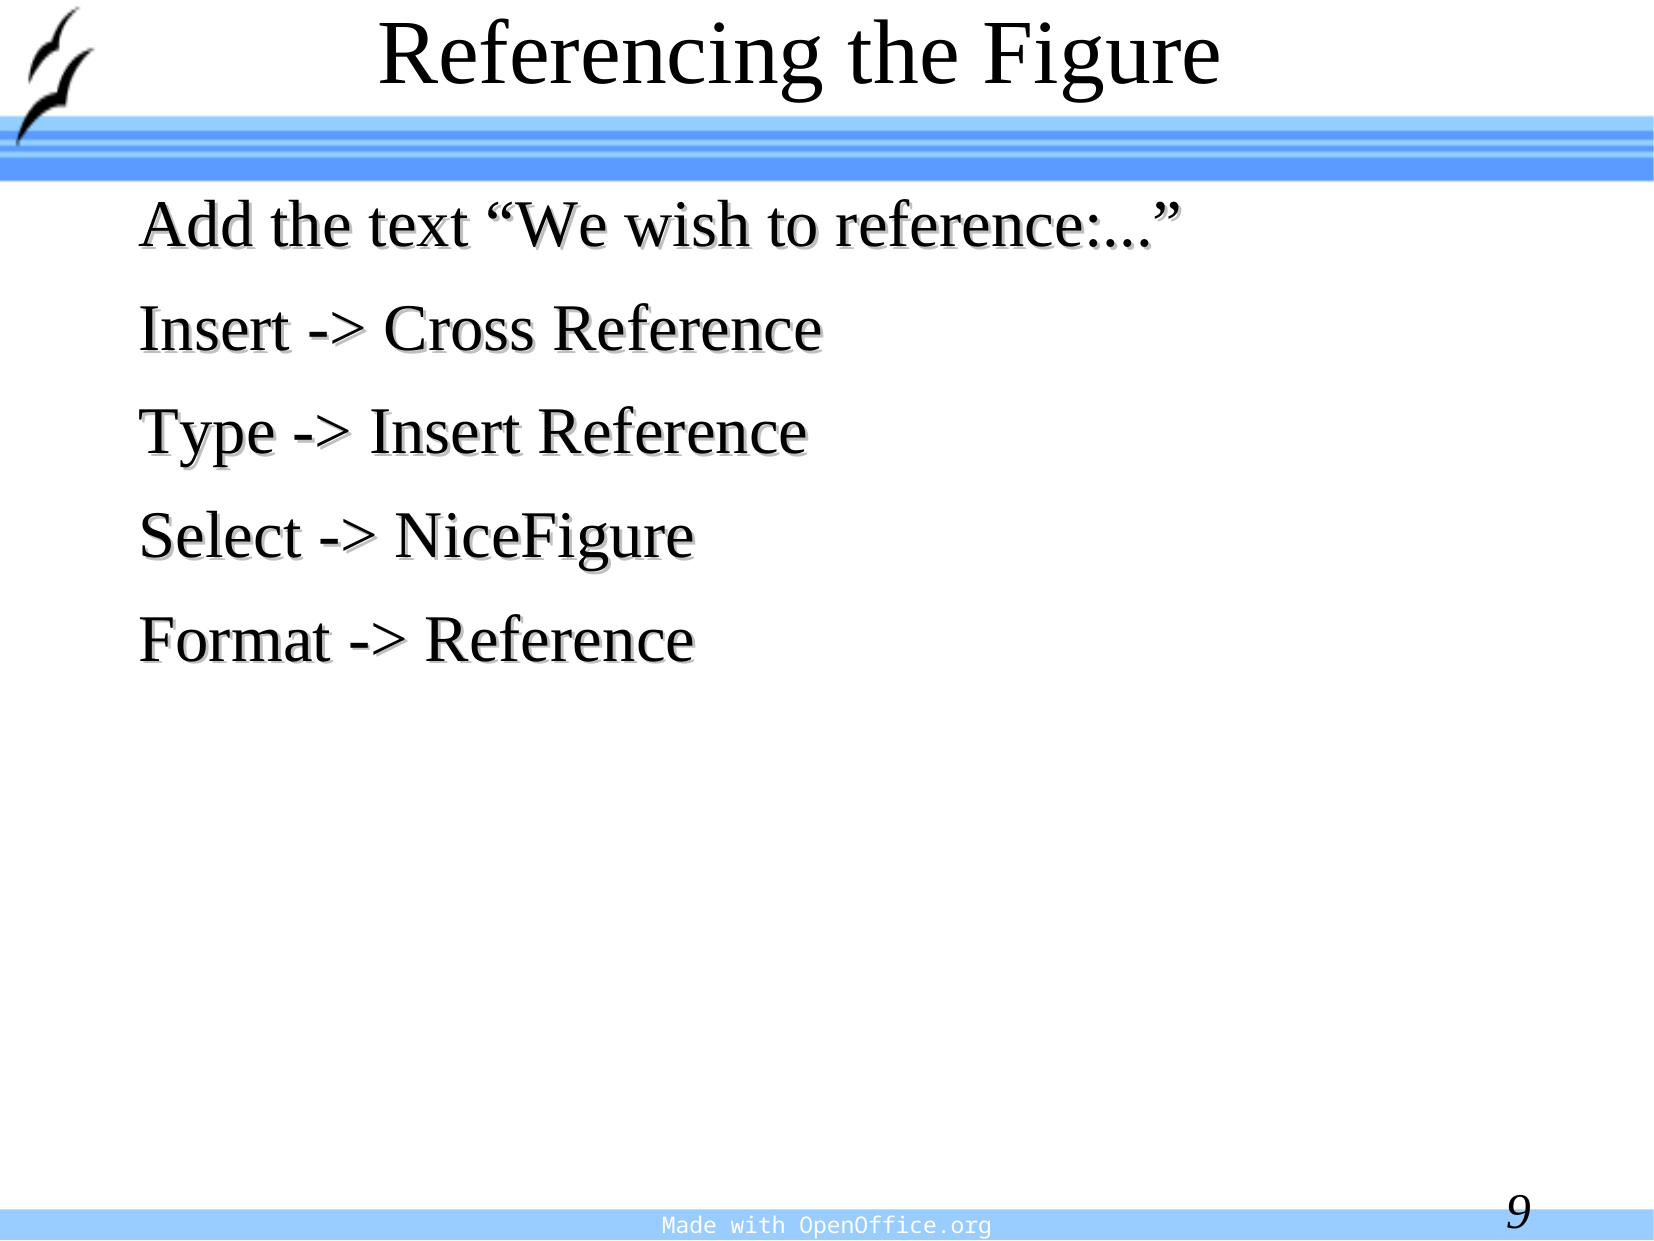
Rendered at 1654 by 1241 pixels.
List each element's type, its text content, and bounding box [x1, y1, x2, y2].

picture [0, 0, 1654, 188]
list Add the text “We wish to reference:...” Insert -> Cross Reference Type -> Insert Reference Select -> NiceFigure Format -> Reference [120, 187, 1533, 1195]
title Referencing the Figure [94, 0, 1507, 117]
